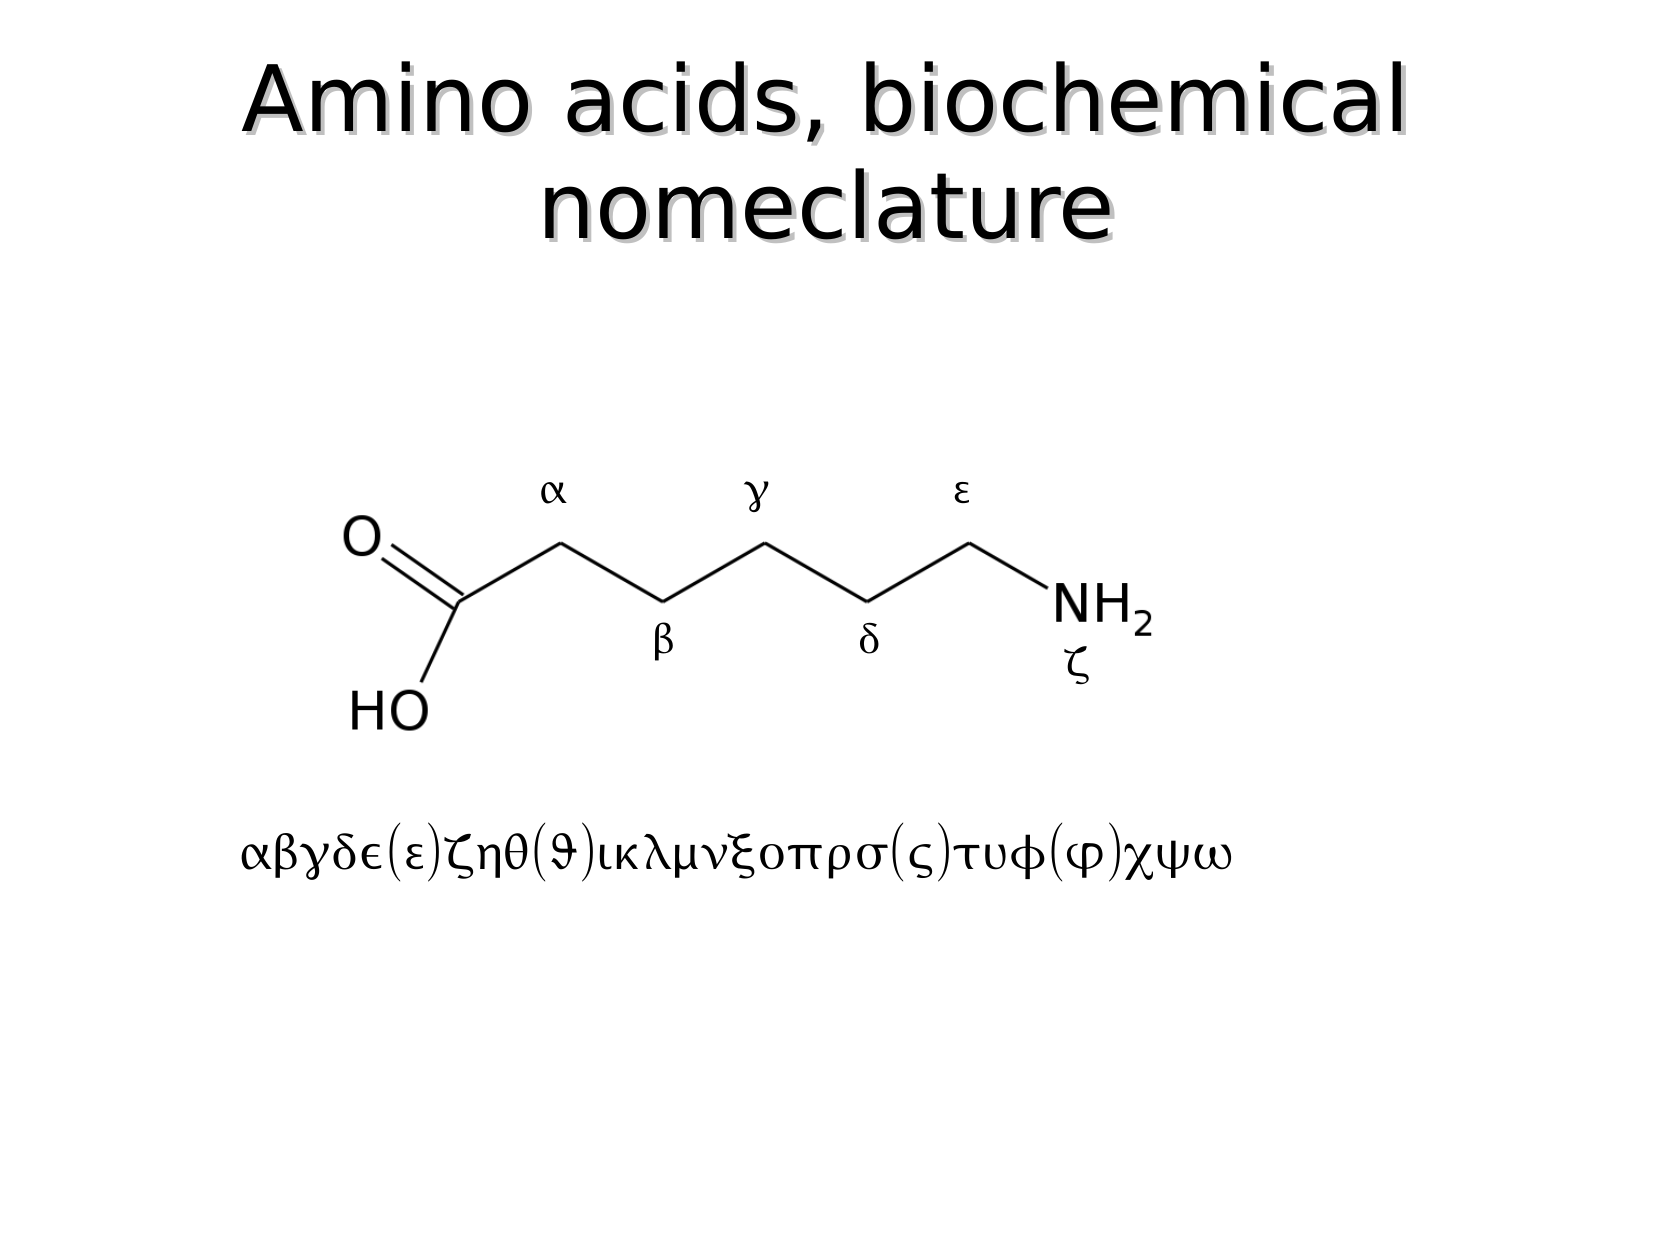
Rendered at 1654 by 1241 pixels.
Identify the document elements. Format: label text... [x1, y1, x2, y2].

text_box  [1050, 637, 1109, 699]
text_box ()()()() [225, 825, 1302, 895]
text_box  [842, 614, 899, 676]
text_box  [937, 464, 989, 526]
title Amino acids, biochemical nomeclature [82, 45, 1571, 261]
text_box  [525, 464, 583, 526]
text_box  [637, 614, 693, 676]
text_box  [730, 464, 788, 526]
picture [334, 498, 1163, 751]
